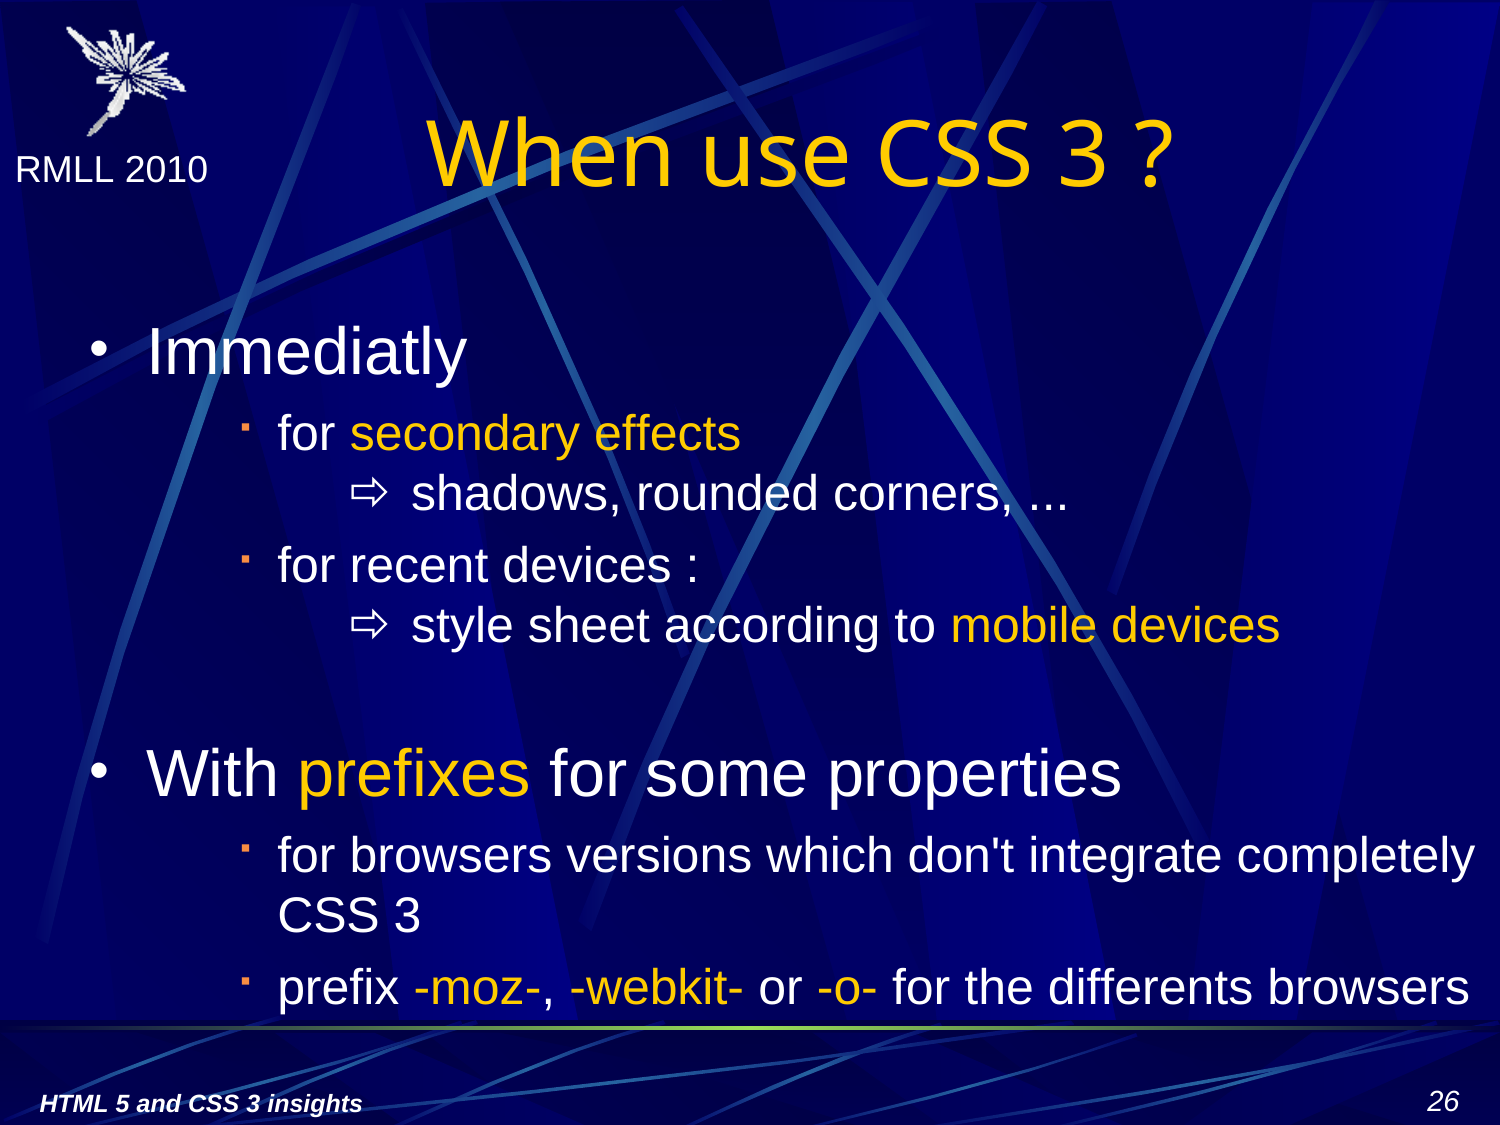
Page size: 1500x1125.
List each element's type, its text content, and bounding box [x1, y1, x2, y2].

title When use CSS 3 ? [224, 50, 1375, 251]
picture [62, 24, 188, 138]
list Immediatly for secondary effects  shadows, rounded corners, ... for recent devices :  style sheet according to mobile devices With prefixes for some properties for browsers versions which don't integrate completely CSS 3 prefix -moz-, -webkit- or -o- for the differents browsers [75, 299, 1500, 1023]
